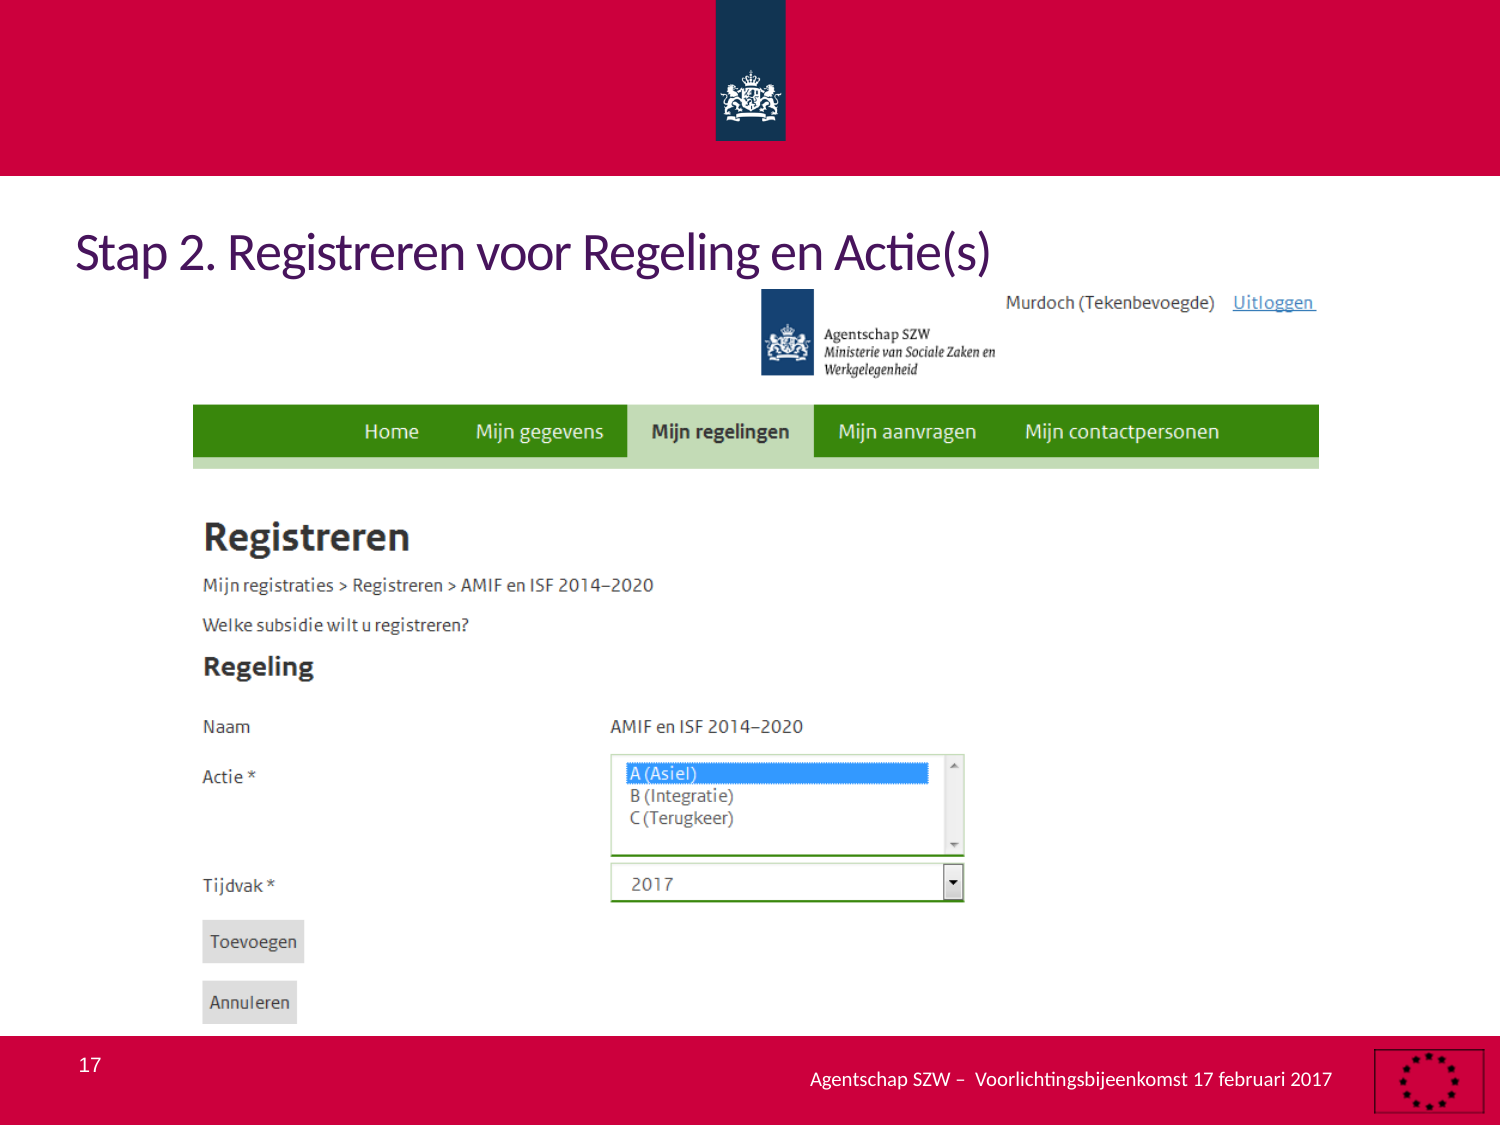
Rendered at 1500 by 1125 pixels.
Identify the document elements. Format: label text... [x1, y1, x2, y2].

picture [193, 297, 1319, 1024]
text_box Agentschap SZW – Voorlichtingsbijeenkomst 17 februari 2017 [795, 1058, 1374, 1109]
text_box [63, 1043, 181, 1104]
title Stap 2. Registreren voor Regeling en Actie(s) [60, 202, 1401, 297]
picture [1374, 1049, 1486, 1115]
